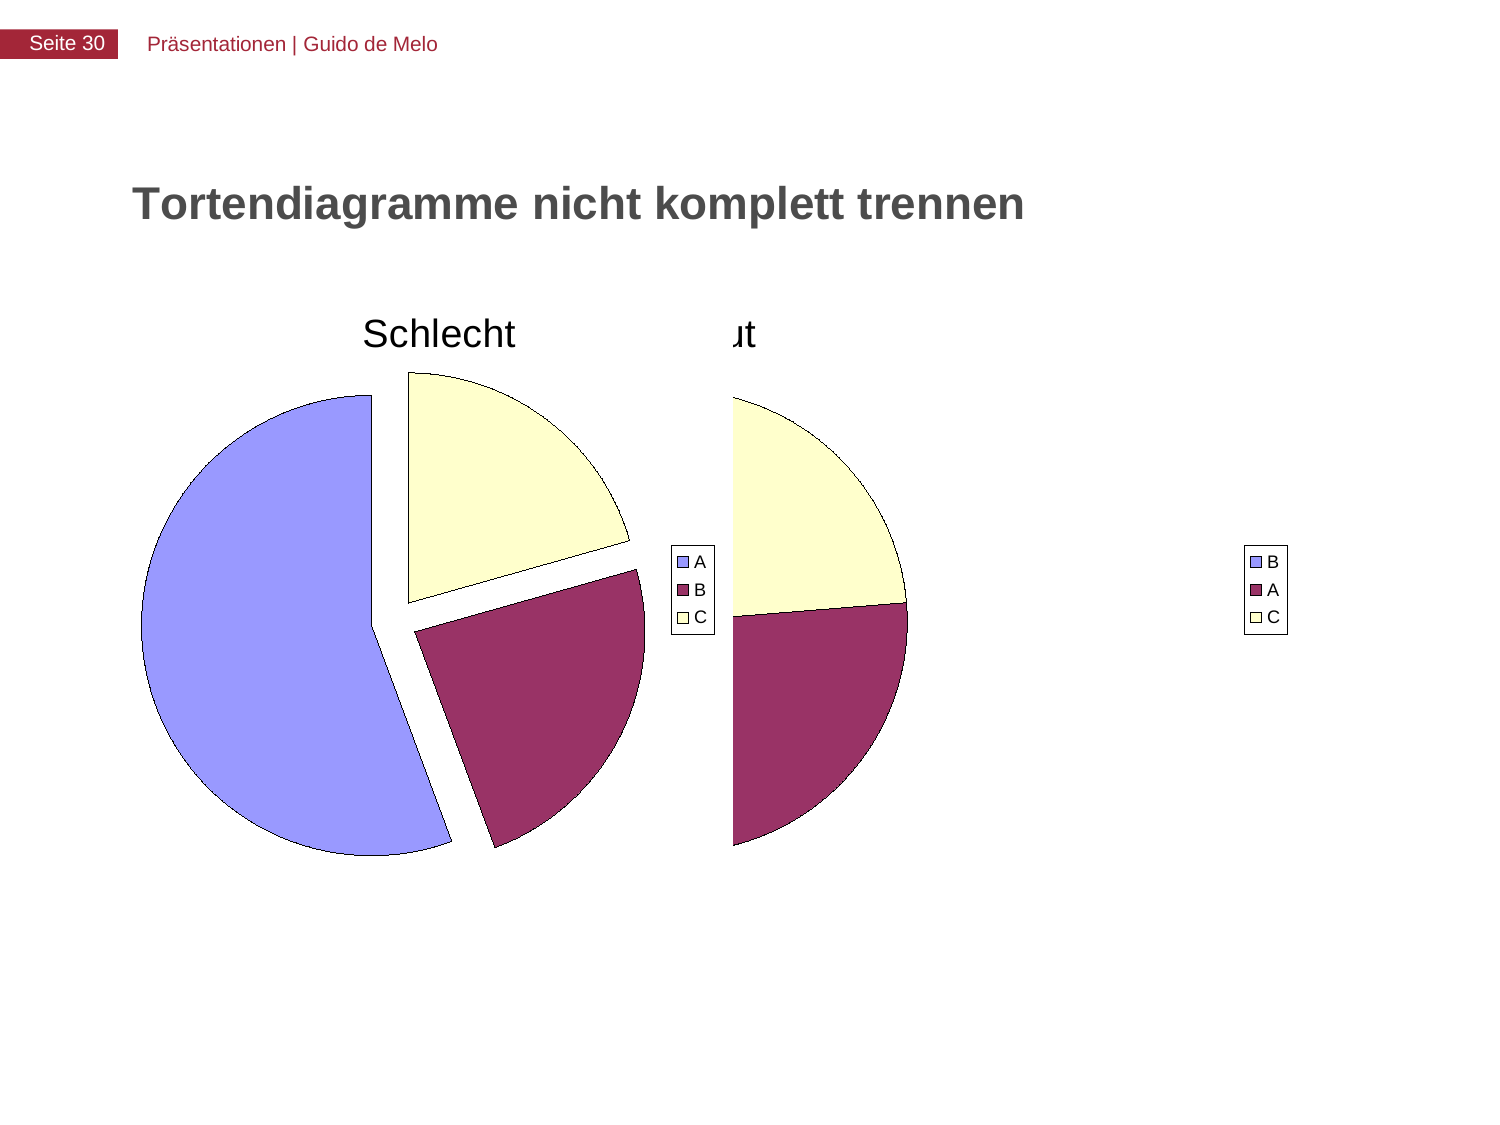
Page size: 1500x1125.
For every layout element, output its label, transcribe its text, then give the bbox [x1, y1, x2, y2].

chart [129, 287, 733, 888]
title Tortendiagramme nicht komplett trennen [132, 149, 1413, 258]
chart [766, 287, 1371, 888]
